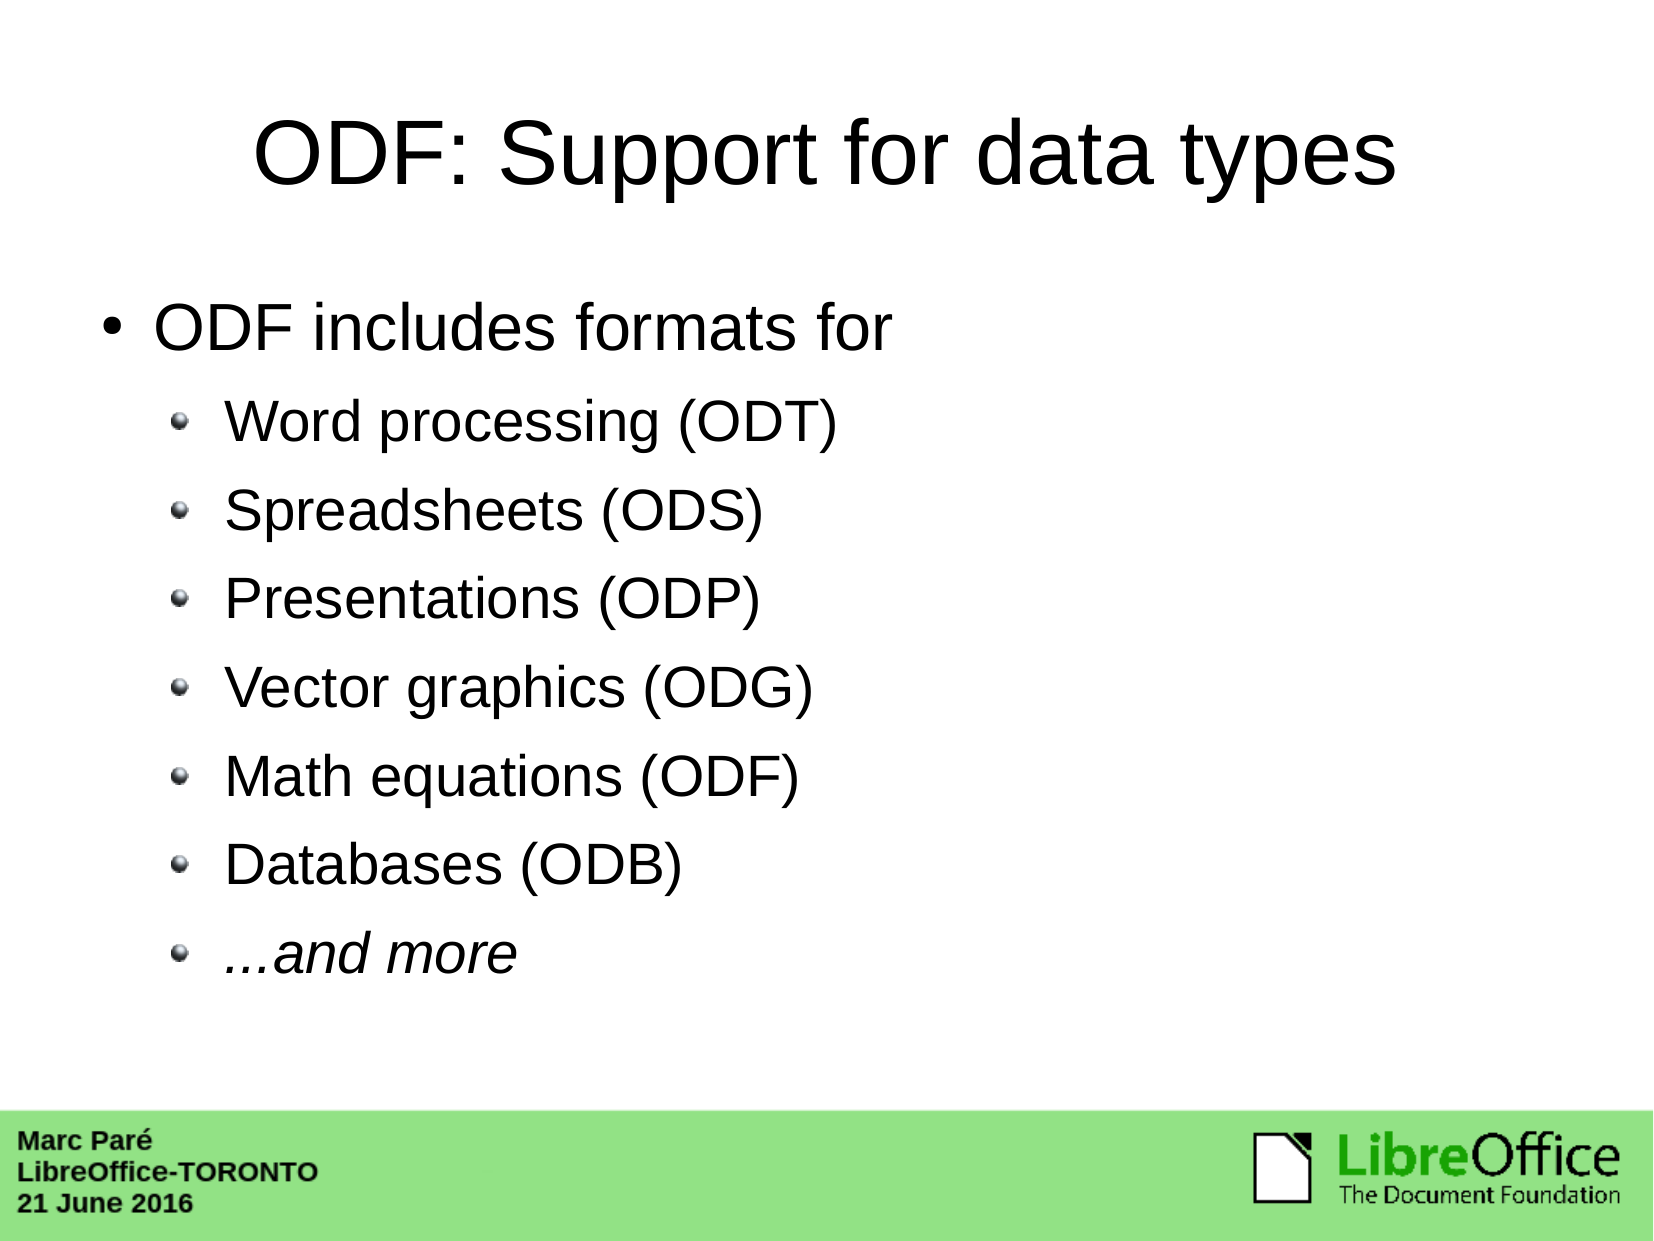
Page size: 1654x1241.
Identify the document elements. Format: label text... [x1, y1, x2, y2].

title ODF: Support for data types [82, 49, 1571, 257]
list ODF includes formats for Word processing (ODT) Spreadsheets (ODS) Presentations (ODP) Vector graphics (ODG) Math equations (ODF) Databases (ODB) ...and more [82, 290, 1571, 1010]
picture [0, 0, 1654, 1241]
